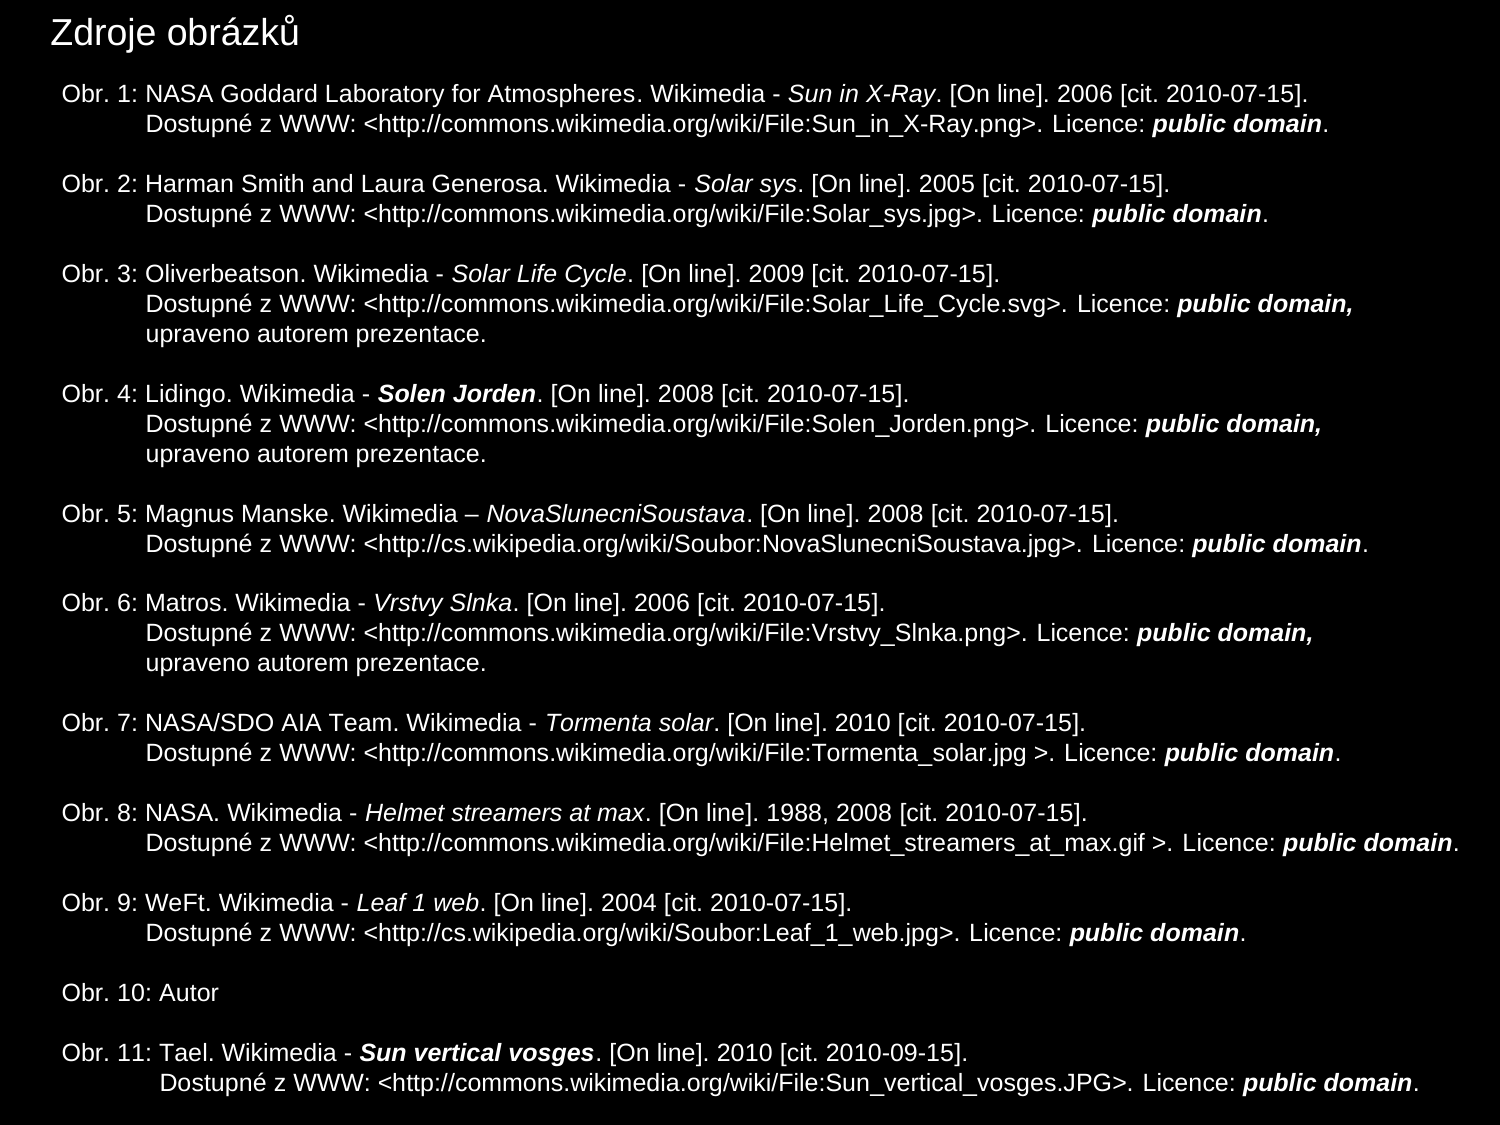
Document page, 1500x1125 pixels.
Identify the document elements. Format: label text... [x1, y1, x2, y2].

text_box Obr. 1: NASA Goddard Laboratory for Atmospheres. Wikimedia - Sun in X-Ray. [On line]. 2006 [cit. 2010-07-15]. Dostupné z WWW: <http://commons.wikimedia.org/wiki/File:Sun_in_X-Ray.png>. Licence: public domain. Obr. 2: Harman Smith and Laura Generosa. Wikimedia - Solar sys. [On line]. 2005 [cit. 2010-07-15]. Dostupné z WWW: <http://commons.wikimedia.org/wiki/File:Solar_sys.jpg>. Licence: public domain. Obr. 3: Oliverbeatson. Wikimedia - Solar Life Cycle. [On line]. 2009 [cit. 2010-07-15]. Dostupné z WWW: <http://commons.wikimedia.org/wiki/File:Solar_Life_Cycle.svg>. Licence: public domain, upraveno autorem prezentace. Obr. 4: Lidingo. Wikimedia - Solen Jorden. [On line]. 2008 [cit. 2010-07-15]. Dostupné z WWW: <http://commons.wikimedia.org/wiki/File:Solen_Jorden.png>. Licence: public domain, upraveno autorem prezentace. Obr. 5: Magnus Manske. Wikimedia – NovaSlunecniSoustava. [On line]. 2008 [cit. 2010-07-15]. Dostupné z WWW: <http://cs.wikipedia.org/wiki/Soubor:NovaSlunecniSoustava.jpg>. Licence: public domain. Obr. 6: Matros. Wikimedia - Vrstvy Slnka. [On line]. 2006 [cit. 2010-07-15]. Dostupné z WWW: <http://commons.wikimedia.org/wiki/File:Vrstvy_Slnka.png>. Licence: public domain, upraveno autorem prezentace. Obr. 7: NASA/SDO AIA Team. Wikimedia - Tormenta solar. [On line]. 2010 [cit. 2010-07-15]. Dostupné z WWW: <http://commons.wikimedia.org/wiki/File:Tormenta_solar.jpg >. Licence: public domain. Obr. 8: NASA. Wikimedia - Helmet streamers at max. [On line]. 1988, 2008 [cit. 2010-07-15]. Dostupné z WWW: <http://commons.wikimedia.org/wiki/File:Helmet_streamers_at_max.gif >. Licence: public domain. Obr. 9: WeFt. Wikimedia - Leaf 1 web. [On line]. 2004 [cit. 2010-07-15]. Dostupné z WWW: <http://cs.wikipedia.org/wiki/Soubor:Leaf_1_web.jpg>. Licence: public domain. Obr. 10: Autor Obr. 11: Tael. Wikimedia - Sun vertical vosges. [On line]. 2010 [cit. 2010-09-15]. Dostupné z WWW: <http://commons.wikimedia.org/wiki/File:Sun_vertical_vosges.JPG>. Licence: public domain. [46, 70, 1500, 1104]
text_box Zdroje obrázků [35, 0, 315, 61]
